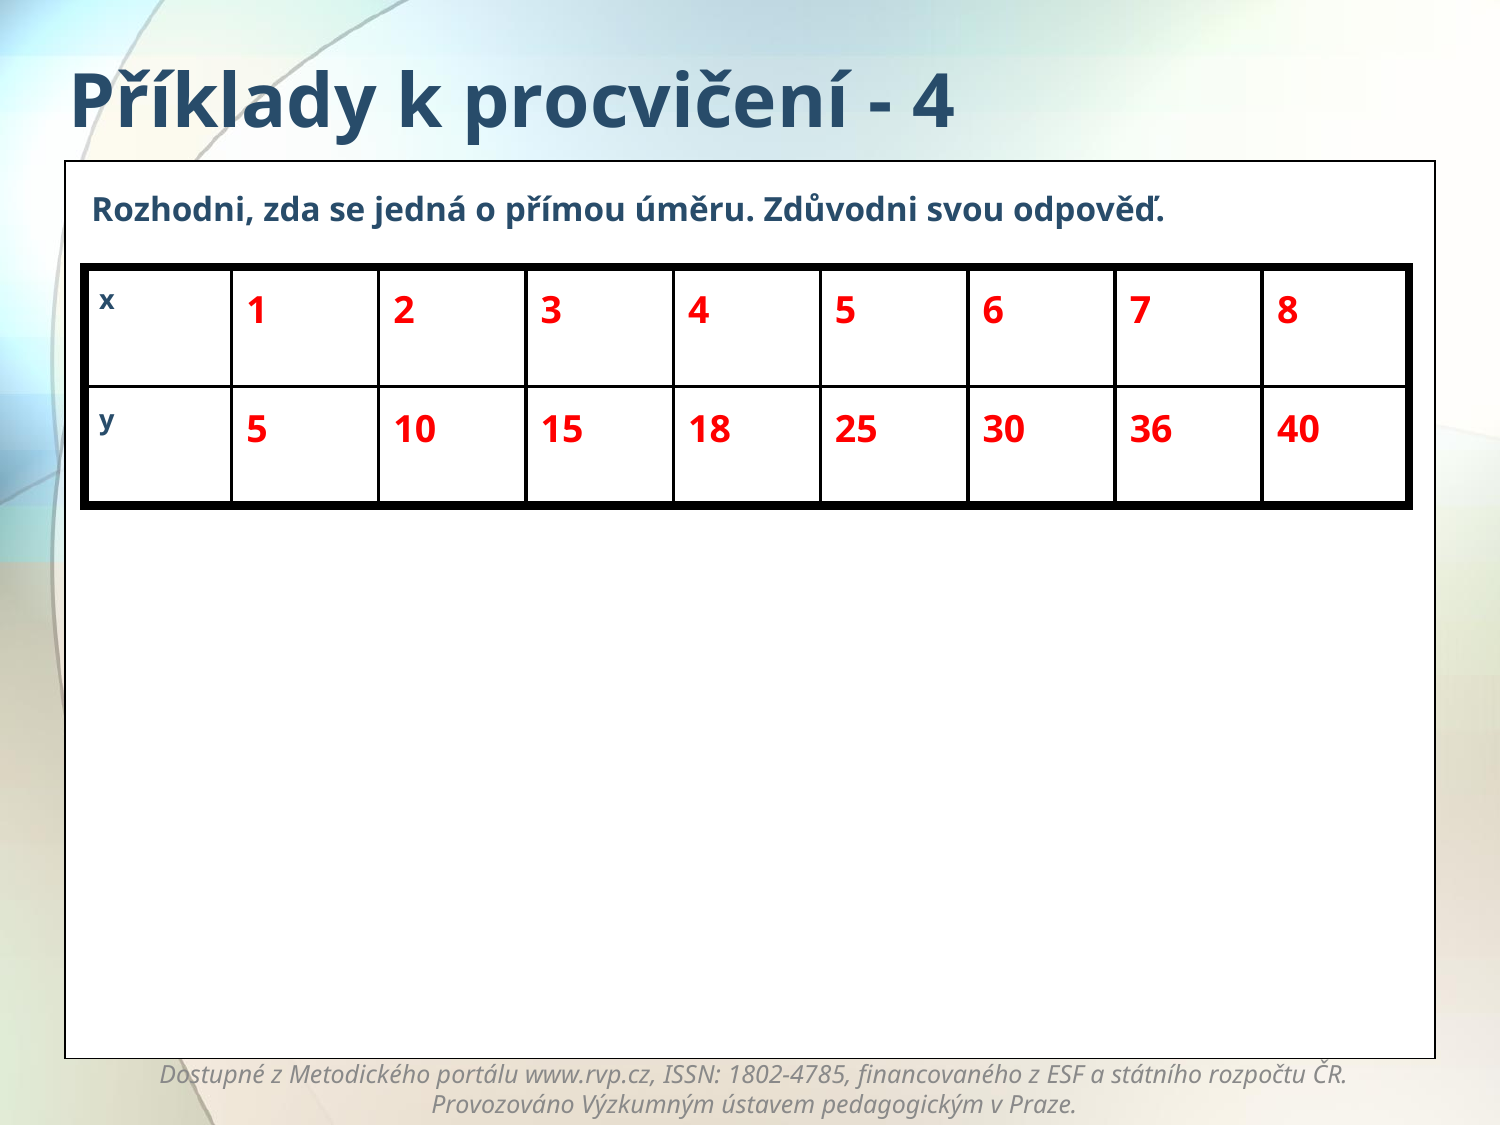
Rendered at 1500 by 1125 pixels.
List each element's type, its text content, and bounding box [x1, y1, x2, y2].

table_cell 15 [528, 388, 672, 501]
table_cell 10 [380, 388, 524, 501]
table_header 4 [675, 271, 819, 385]
table_header 8 [1264, 271, 1405, 385]
table_cell 18 [675, 388, 819, 501]
table_cell 5 [233, 388, 377, 501]
picture [0, 0, 1500, 1125]
title Příklady k procvičení - 4 [53, 31, 1379, 182]
table_header x [89, 271, 230, 385]
table_header 2 [380, 271, 524, 385]
table_cell 36 [1117, 388, 1260, 501]
table_cell y [89, 388, 230, 501]
table_cell 30 [970, 388, 1113, 501]
table_header 3 [528, 271, 672, 385]
table_cell 25 [822, 388, 966, 501]
table_header 6 [970, 271, 1113, 385]
table_header 1 [233, 271, 377, 385]
table_header 5 [822, 271, 966, 385]
text_box [64, 160, 1436, 1059]
text_box Rozhodni, zda se jedná o přímou úměru. Zdůvodni svou odpověď. [76, 160, 1400, 256]
table_header 7 [1117, 271, 1260, 385]
table_cell 40 [1264, 388, 1405, 501]
